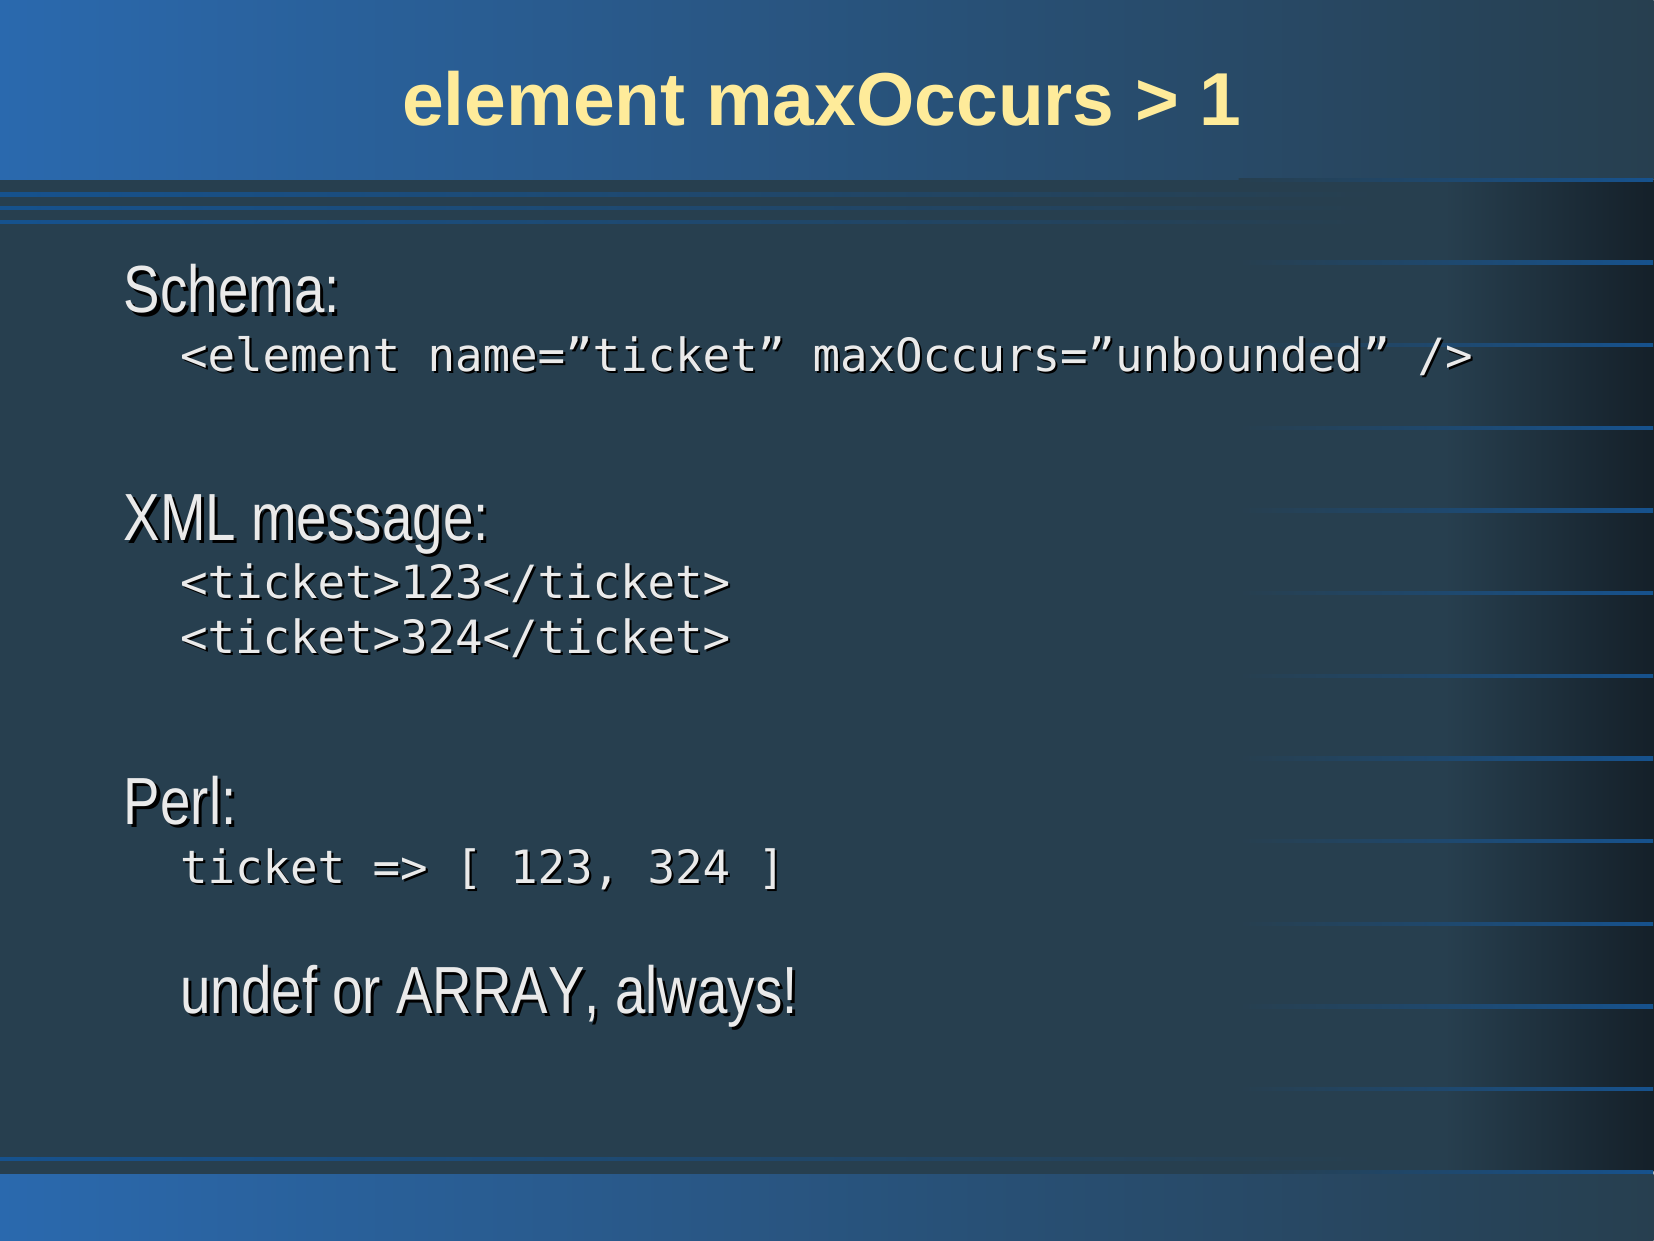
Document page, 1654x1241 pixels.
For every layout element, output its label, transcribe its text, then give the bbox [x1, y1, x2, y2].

title element maxOccurs > 1 [91, 34, 1553, 158]
list Schema: <element name=”ticket” maxOccurs=”unbounded” /> XML message: <ticket>123</ticket> <ticket>324</ticket> Perl: ticket => [ 123, 324 ] undef or ARRAY, always! [124, 248, 1530, 1129]
